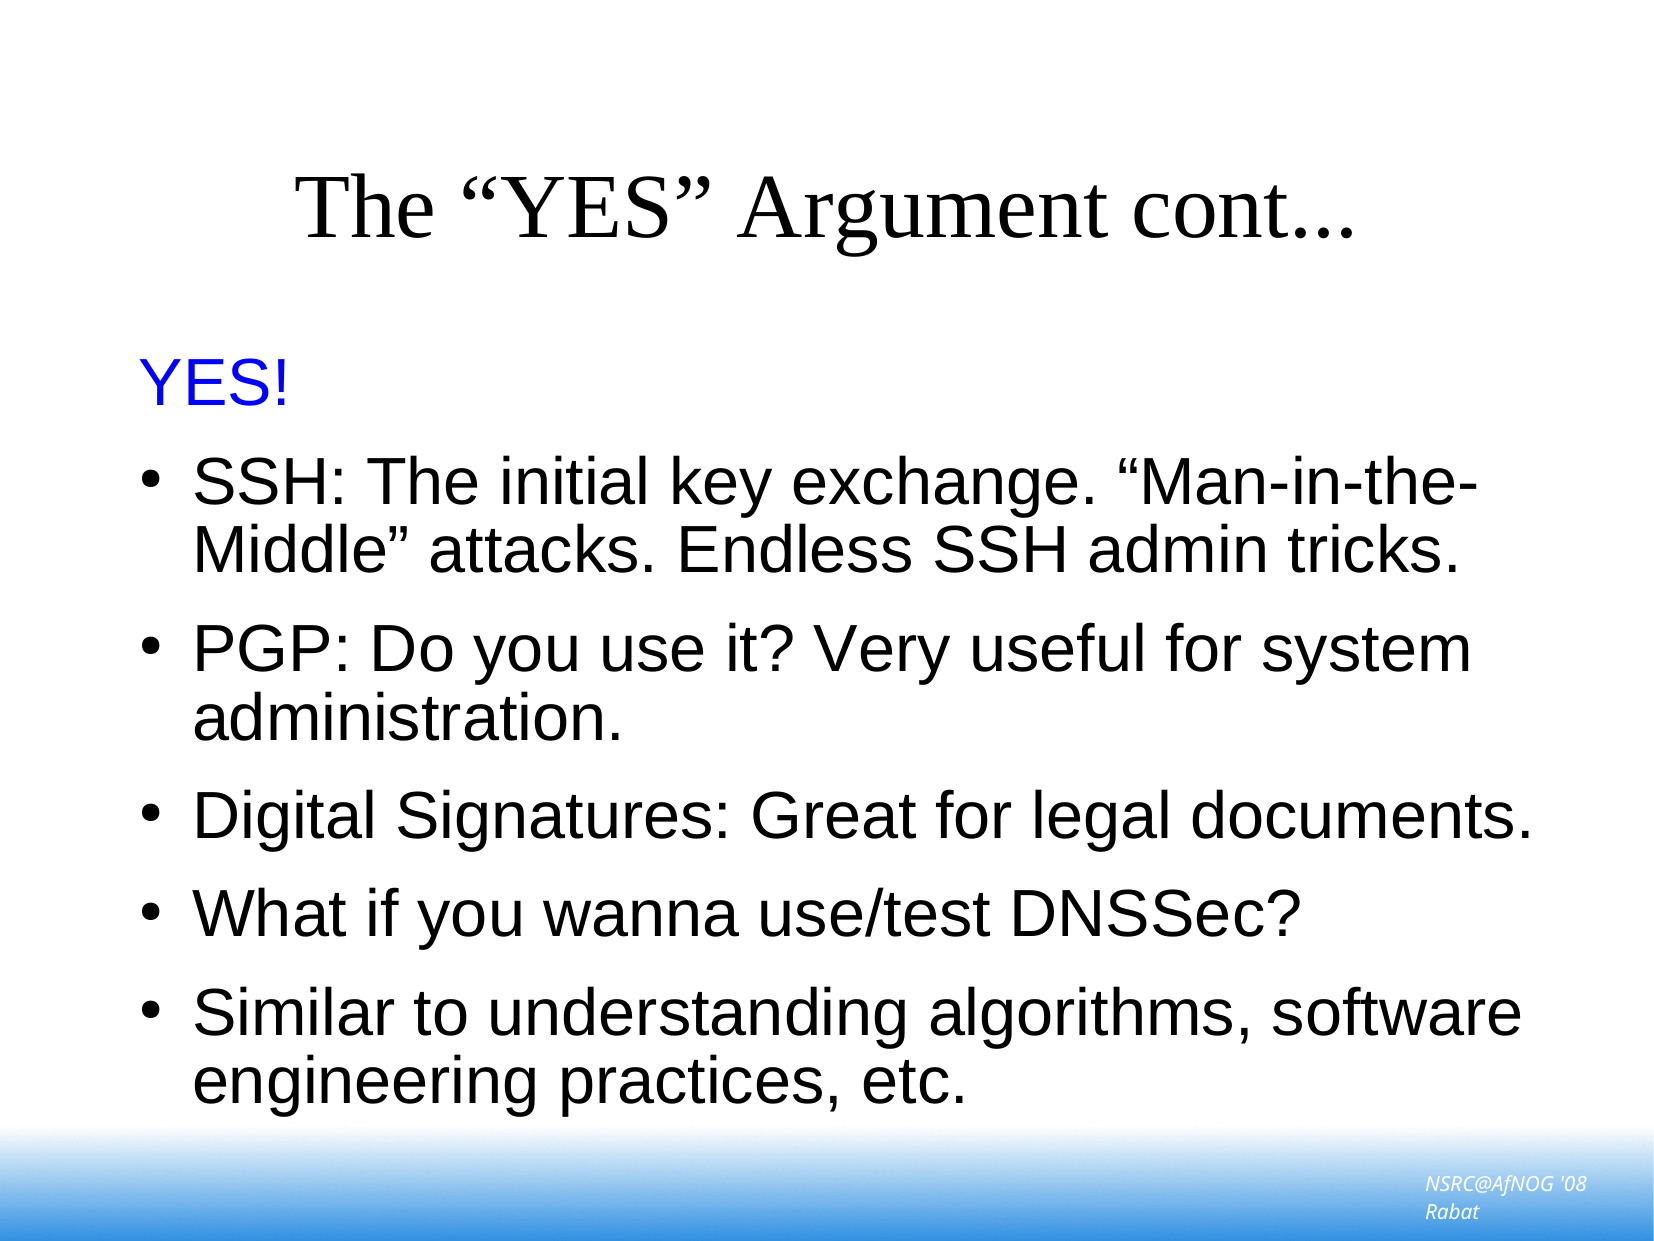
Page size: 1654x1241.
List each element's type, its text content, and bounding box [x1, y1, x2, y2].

list YES! SSH: The initial key exchange. “Man-in-the-Middle” attacks. Endless SSH admin tricks. PGP: Do you use it? Very useful for system administration. Digital Signatures: Great for legal documents. What if you wanna use/test DNSSec? Similar to understanding algorithms, software engineering practices, etc. [121, 344, 1613, 1127]
title The “YES” Argument cont... [121, 102, 1534, 310]
picture [0, 1124, 1654, 1241]
